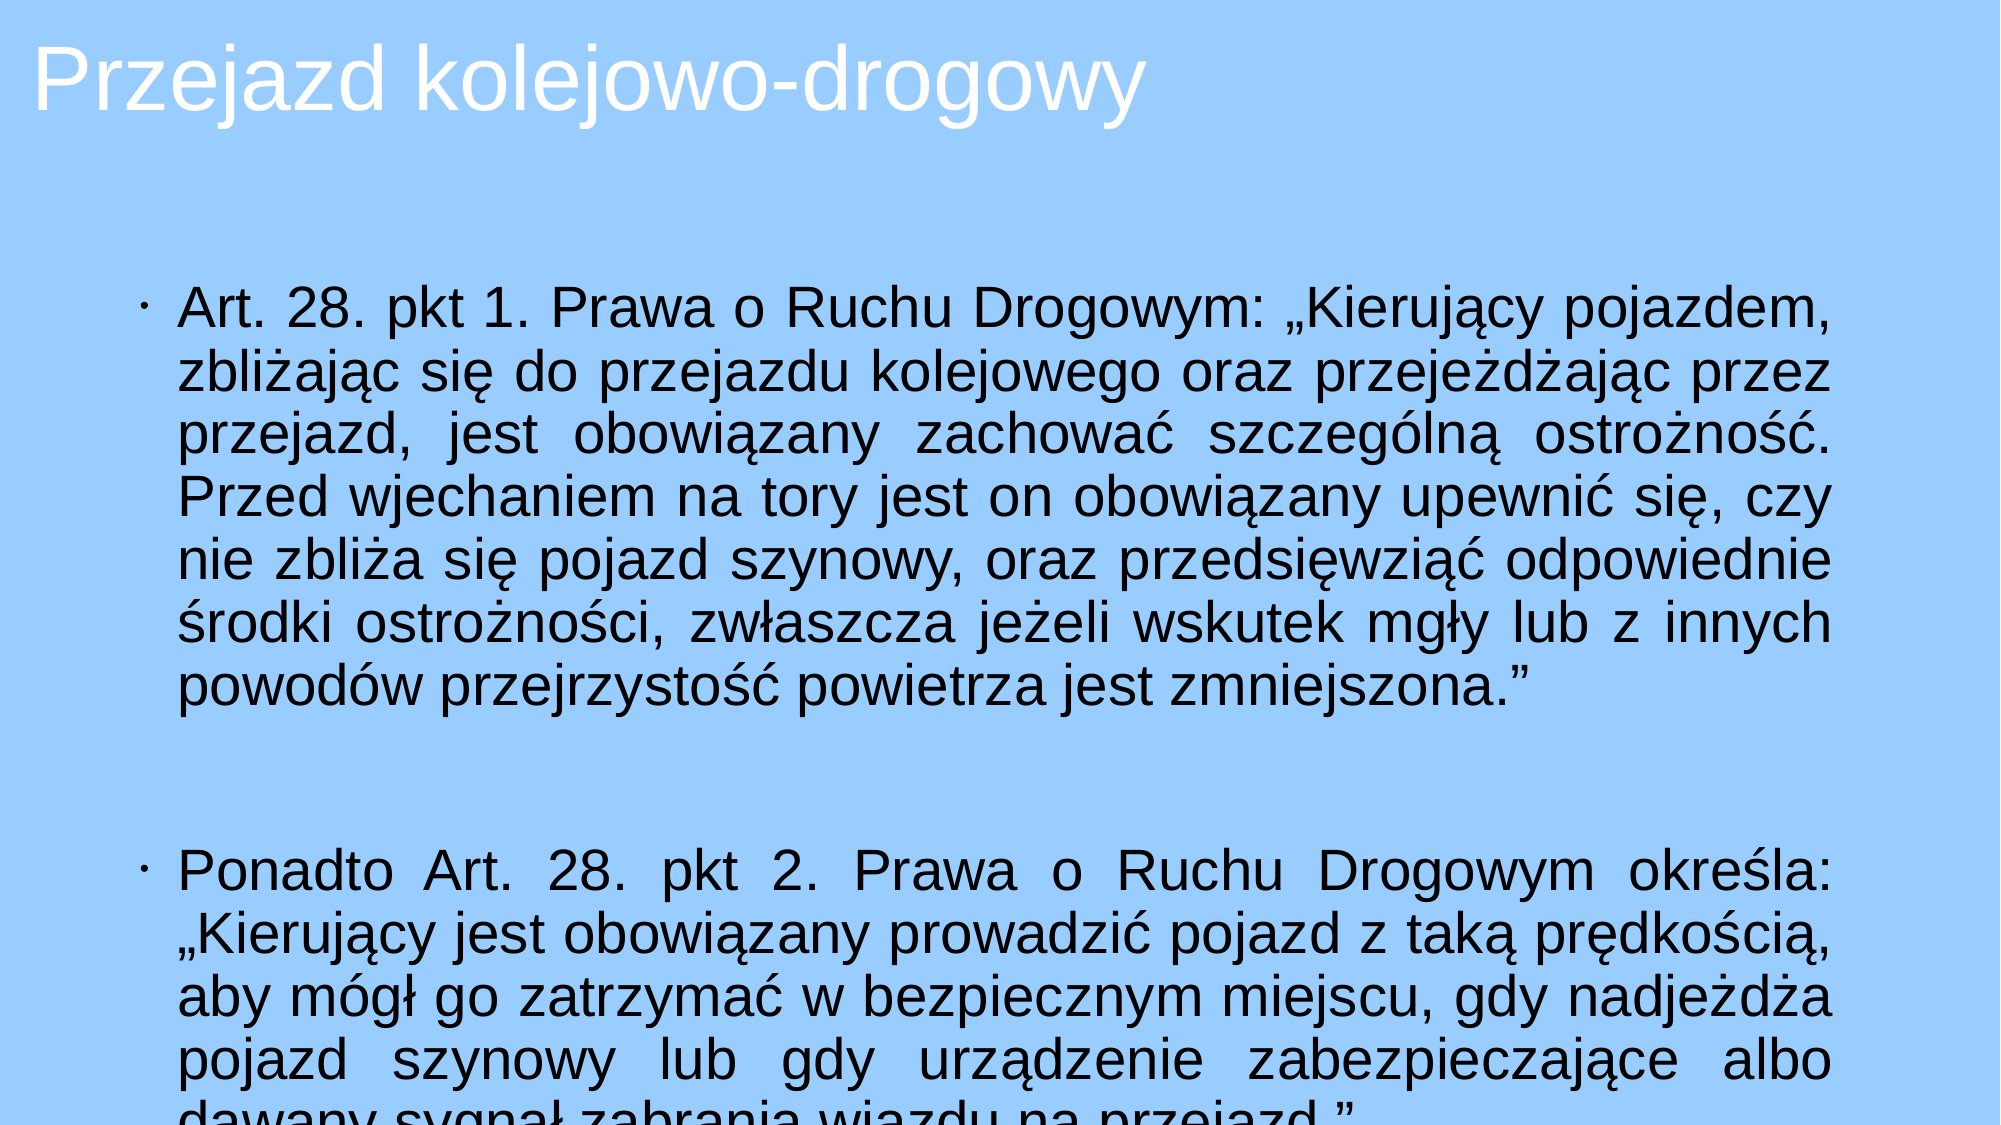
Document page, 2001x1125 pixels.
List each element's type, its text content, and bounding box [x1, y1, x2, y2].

list Art. 28. pkt 1. Prawa o Ruchu Drogowym: „Kierujący pojazdem, zbliżając się do przejazdu kolejowego oraz przejeżdżając przez przejazd, jest obowiązany zachować szczególną ostrożność. Przed wjechaniem na tory jest on obowiązany upewnić się, czy nie zbliża się pojazd szynowy, oraz przedsięwziąć odpowiednie środki ostrożności, zwłaszcza jeżeli wskutek mgły lub z innych powodów przejrzystość powietrza jest zmniejszona.” Ponadto Art. 28. pkt 2. Prawa o Ruchu Drogowym określa: „Kierujący jest obowiązany prowadzić pojazd z taką prędkością, aby mógł go zatrzymać w bezpiecznym miejscu, gdy nadjeżdża pojazd szynowy lub gdy urządzenie zabezpieczające albo dawany sygnał zabrania wjazdu na przejazd.” [125, 270, 1850, 985]
title Przejazd kolejowo-drogowy [17, 23, 1743, 78]
